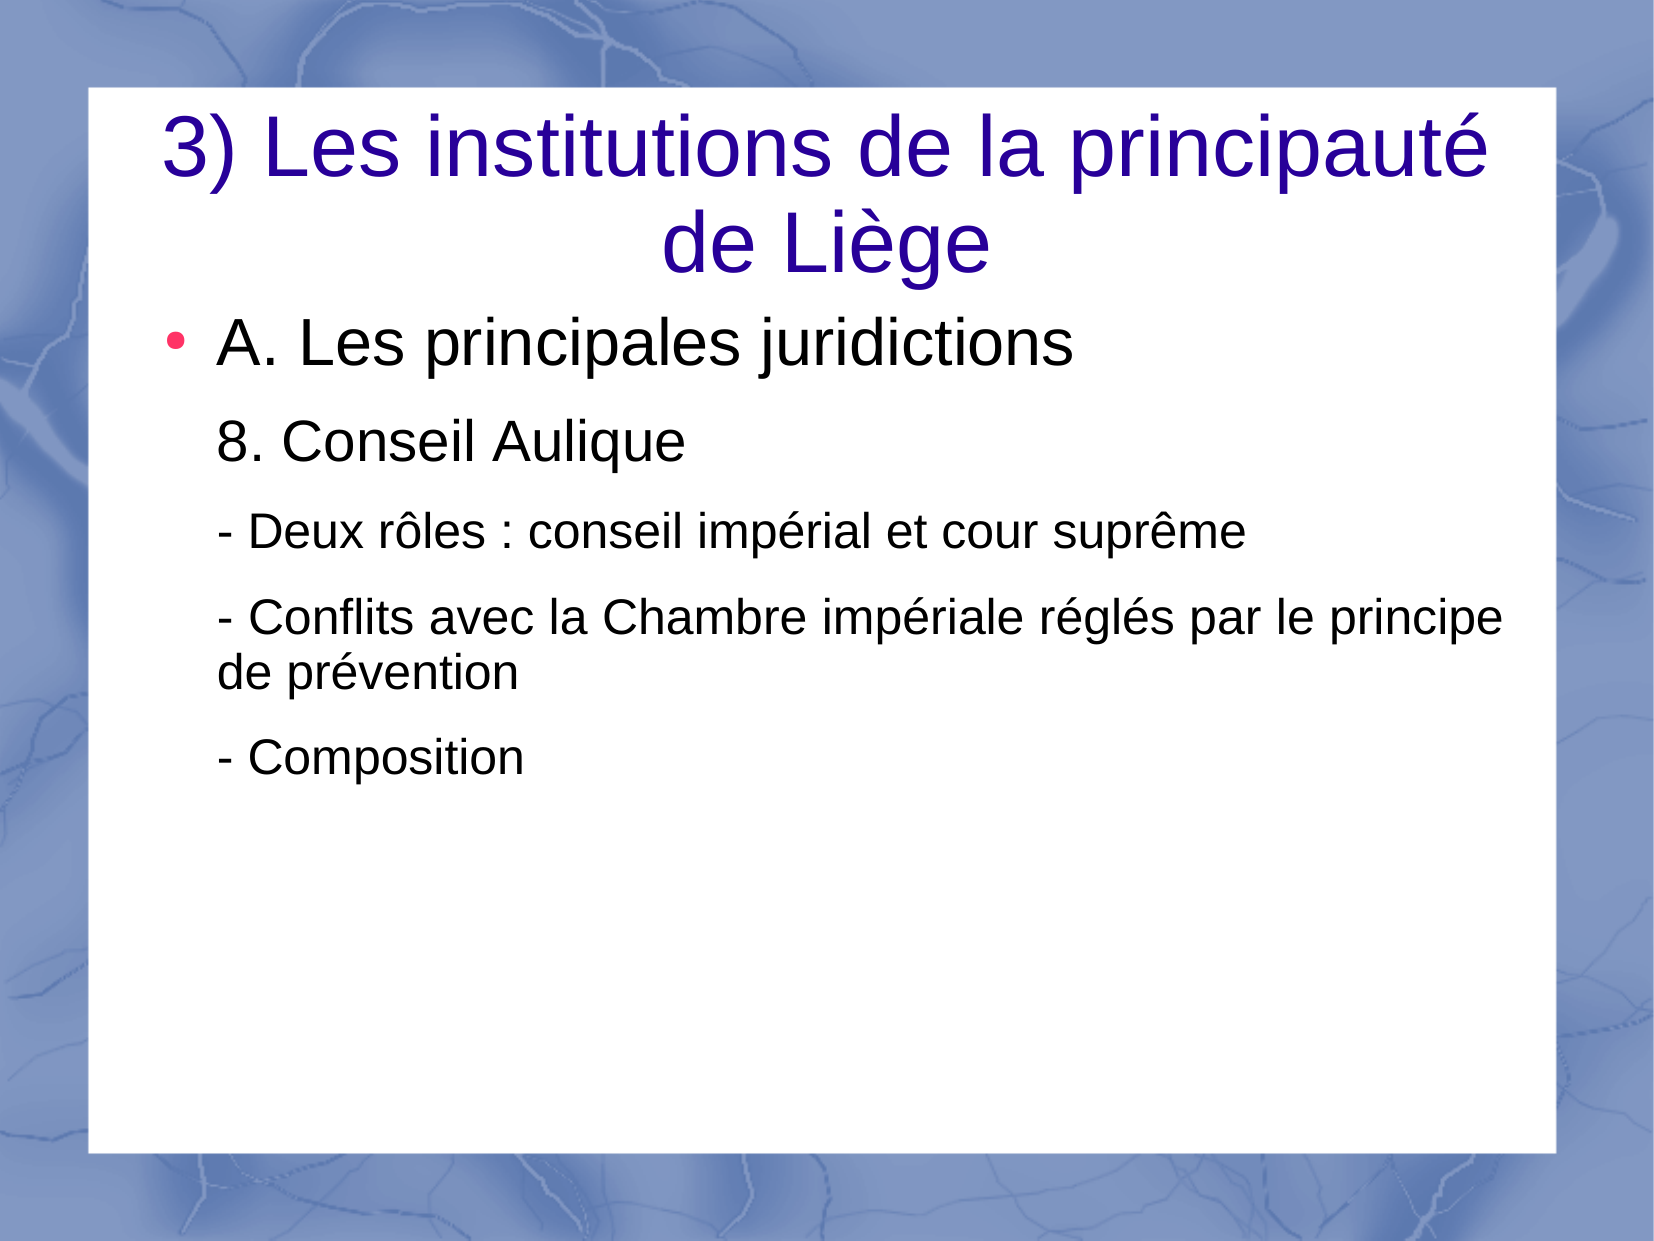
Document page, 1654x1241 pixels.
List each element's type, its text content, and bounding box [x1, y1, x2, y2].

title 3) Les institutions de la principauté de Liège [118, 90, 1536, 298]
picture [0, 0, 1654, 1241]
list A. Les principales juridictions 8. Conseil Aulique - Deux rôles : conseil impérial et cour suprême - Conflits avec la Chambre impériale réglés par le principe de prévention - Composition [146, 304, 1505, 1025]
